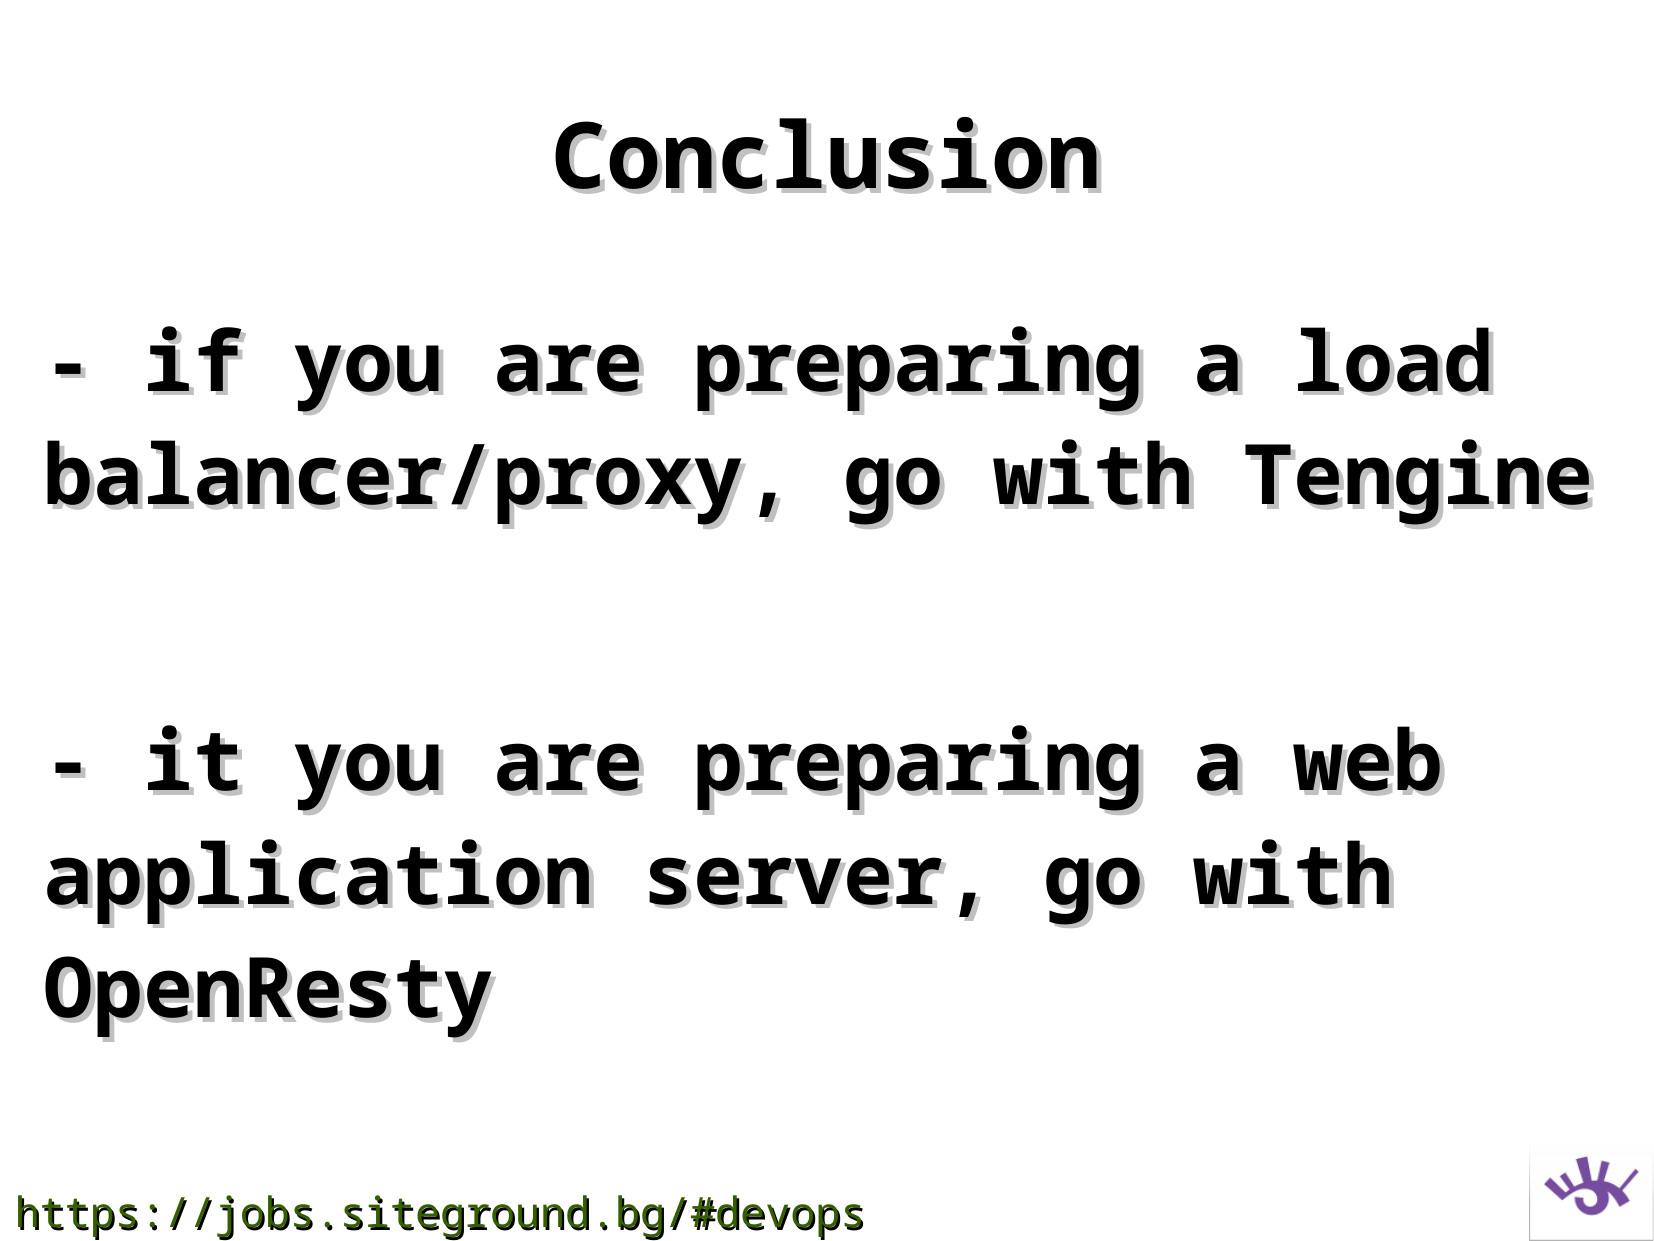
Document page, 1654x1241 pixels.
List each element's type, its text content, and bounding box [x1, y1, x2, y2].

text_box https://jobs.siteground.bg/#devops [0, 1175, 889, 1240]
list - if you are preparing a load balancer/proxy, go with Tengine - it you are preparing a web application server, go with OpenResty [43, 302, 1611, 1201]
picture [1529, 1134, 1654, 1241]
title Conclusion [82, 49, 1571, 257]
